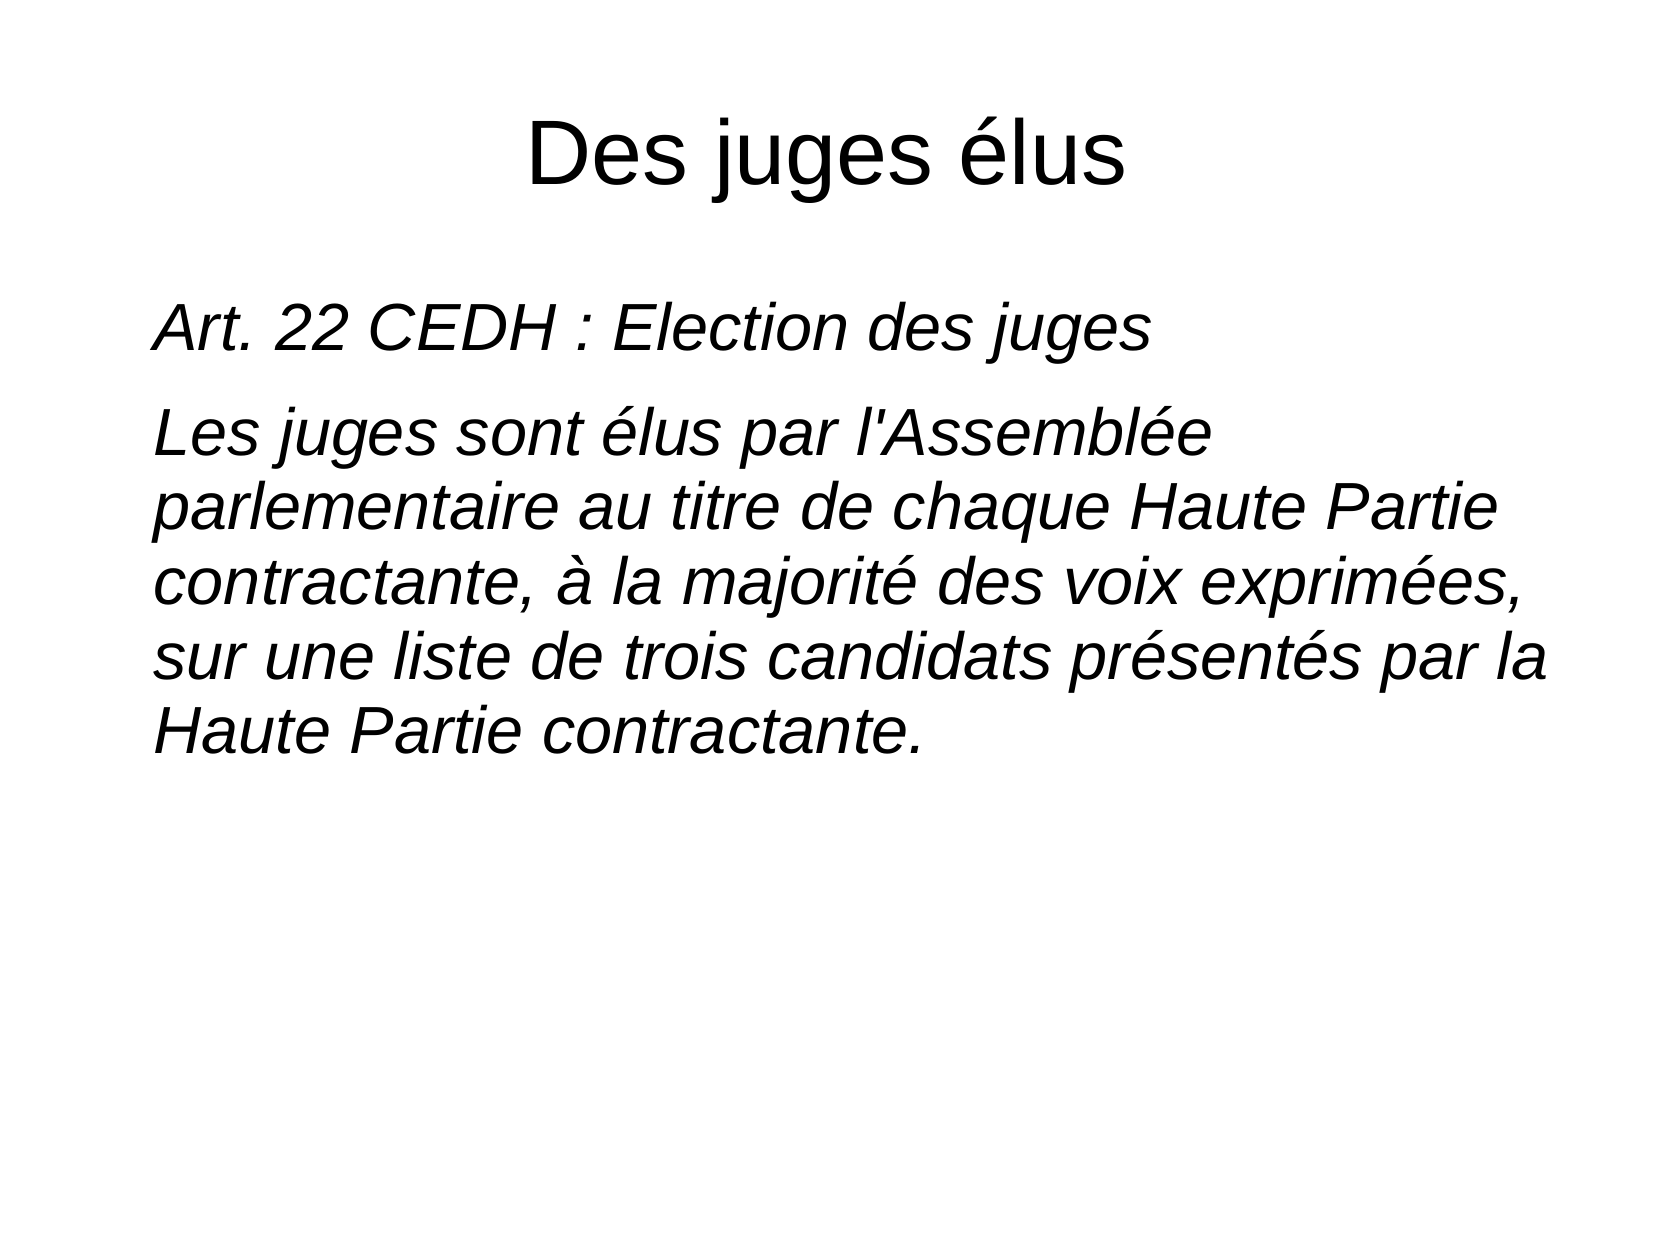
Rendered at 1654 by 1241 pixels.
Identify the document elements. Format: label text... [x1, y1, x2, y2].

title Des juges élus [82, 49, 1571, 257]
list Art. 22 CEDH : Election des juges Les juges sont élus par l'Assemblée parlementaire au titre de chaque Haute Partie contractante, à la majorité des voix exprimées, sur une liste de trois candidats présentés par la Haute Partie contractante. [82, 290, 1571, 1010]
